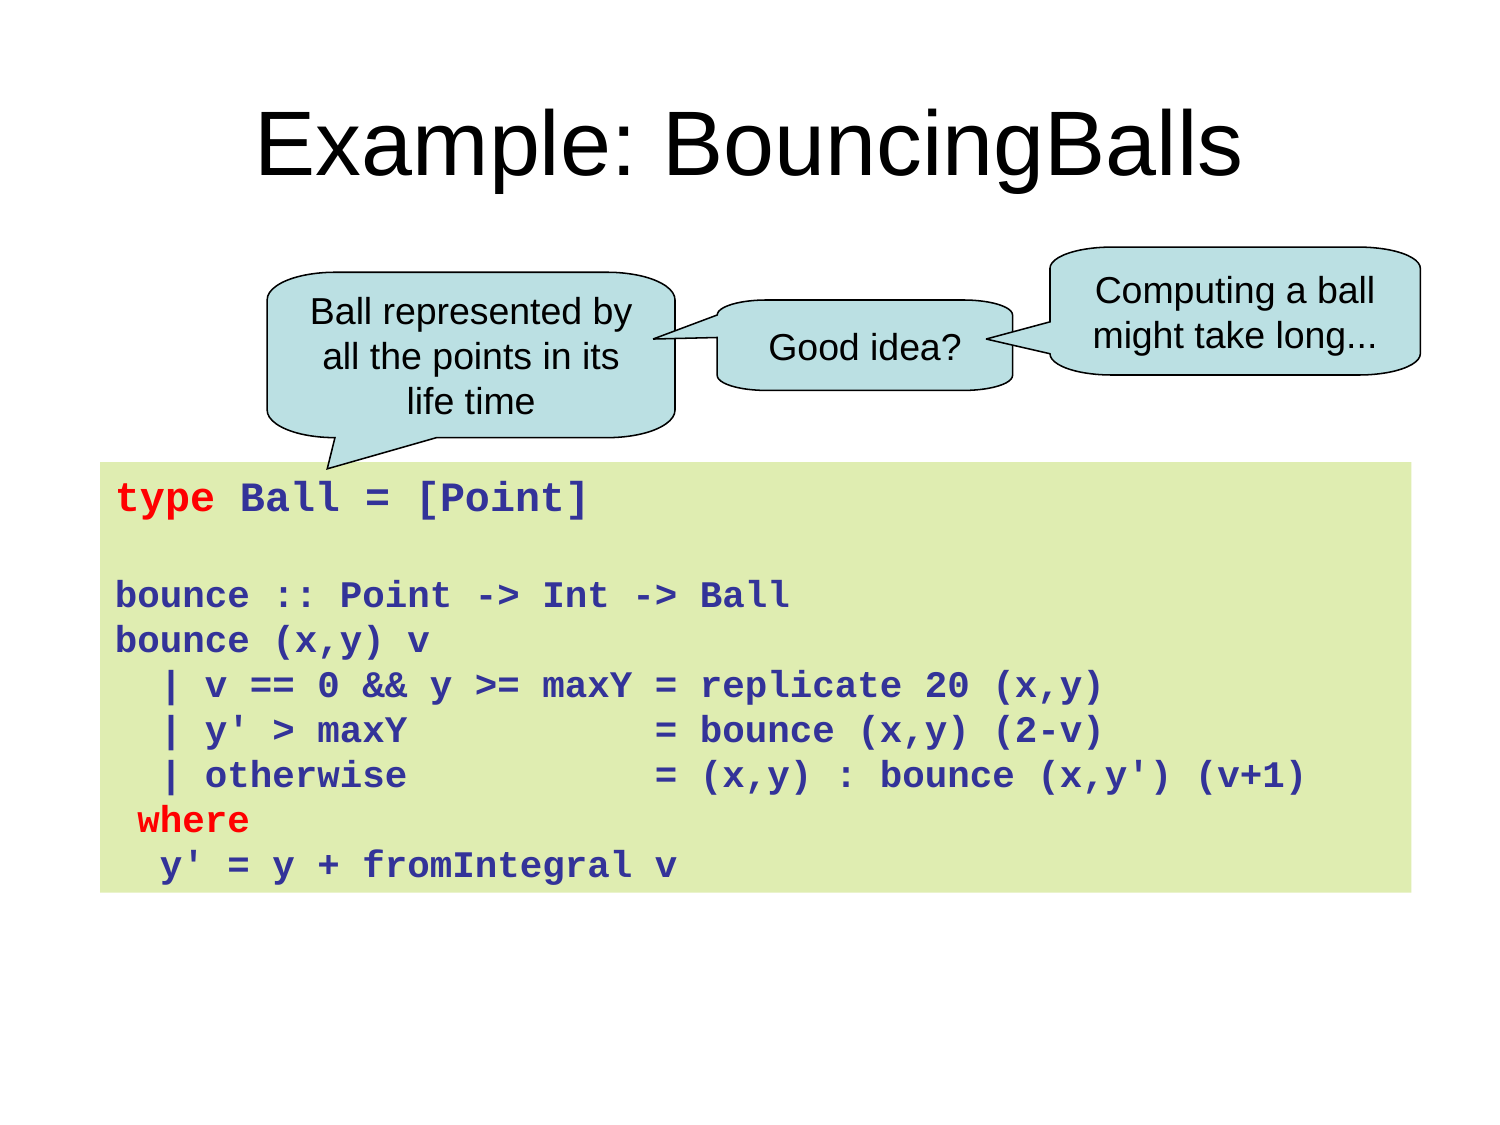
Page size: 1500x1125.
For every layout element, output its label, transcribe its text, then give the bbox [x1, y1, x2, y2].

text_box Computing a ball might take long... [986, 247, 1421, 376]
text_box Ball represented by all the points in its life time [267, 272, 676, 469]
title Example: BouncingBalls [75, 45, 1426, 233]
text_box Good idea? [653, 299, 1013, 391]
text_box type Ball = [Point] bounce :: Point -> Int -> Ball bounce (x,y) v | v == 0 && y >= maxY = replicate 20 (x,y) | y' > maxY = bounce (x,y) (2-v) | otherwise = (x,y) : bounce (x,y') (v+1) where y' = y + fromIntegral v [100, 462, 1412, 893]
